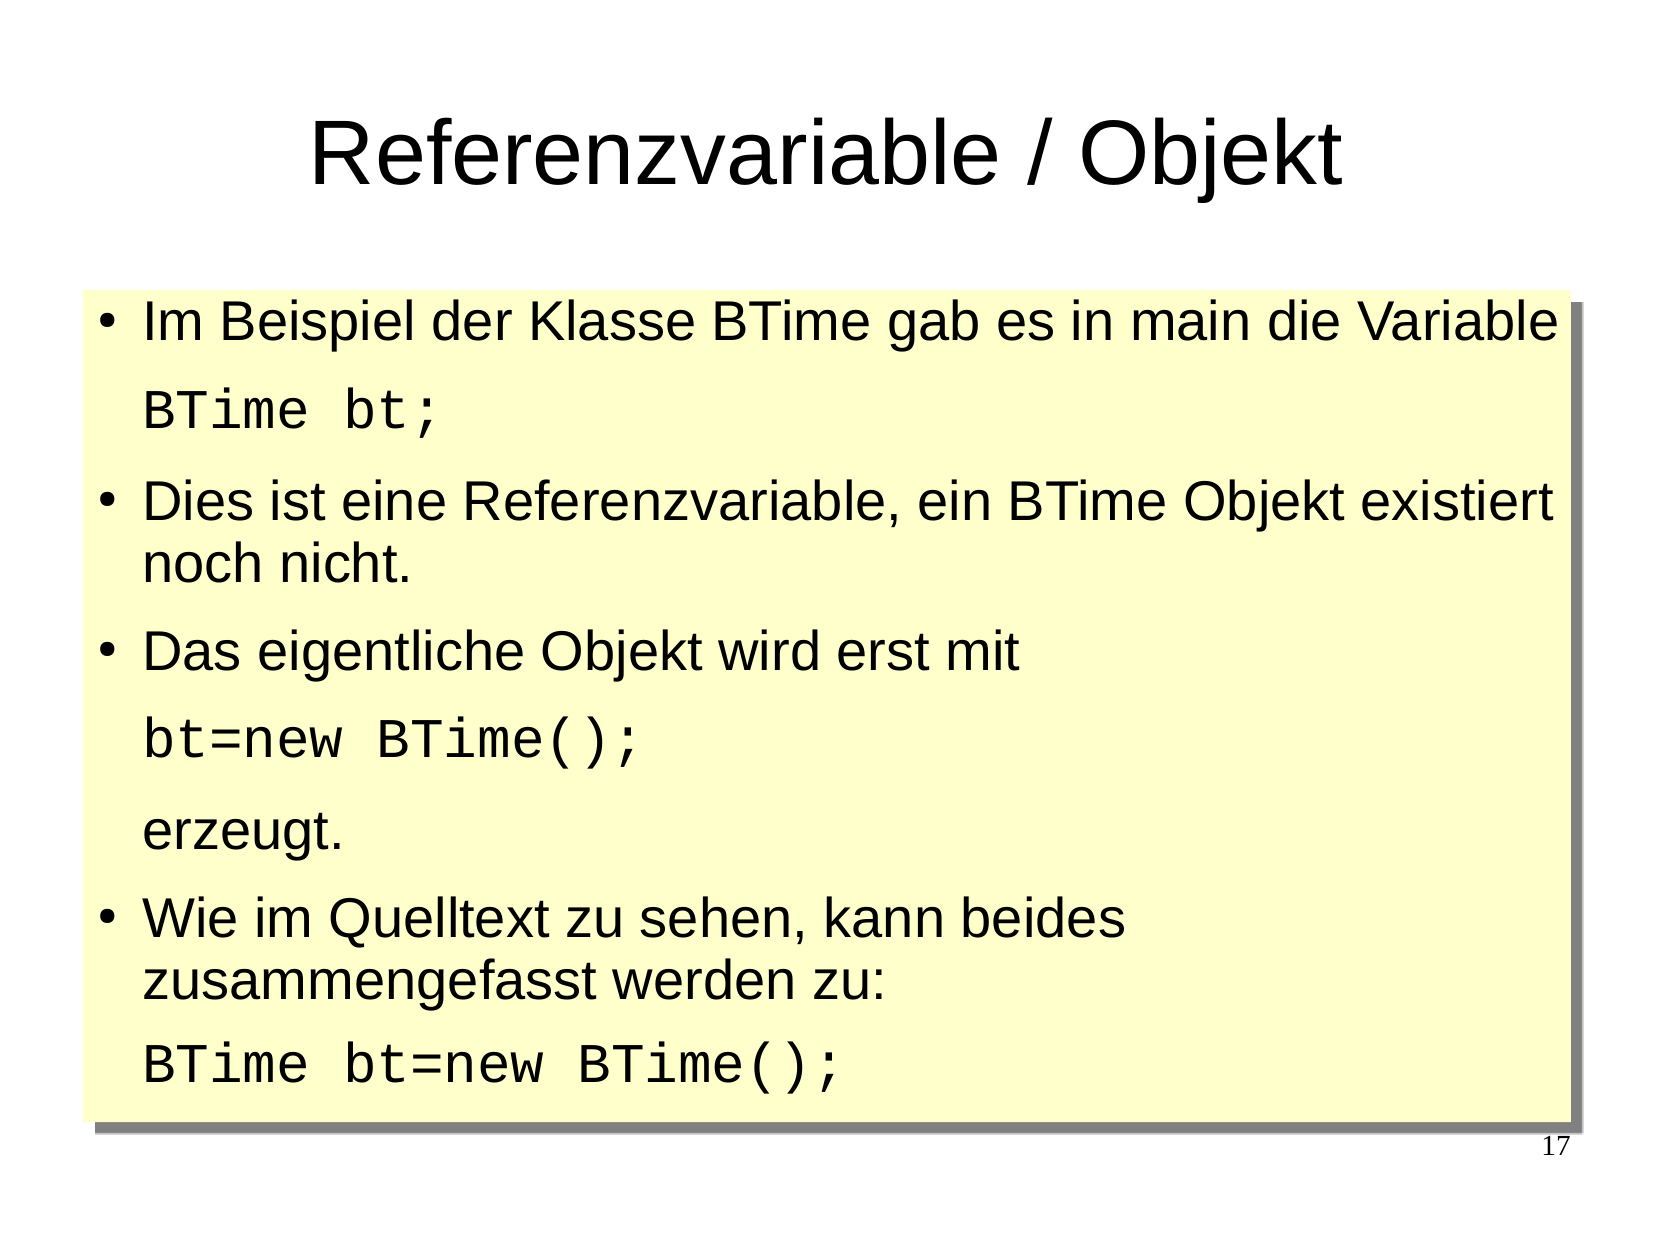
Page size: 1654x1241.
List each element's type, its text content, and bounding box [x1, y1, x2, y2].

list Im Beispiel der Klasse BTime gab es in main die Variable BTime bt; Dies ist eine Referenzvariable, ein BTime Objekt existiert noch nicht. Das eigentliche Objekt wird erst mit bt=new BTime(); erzeugt. Wie im Quelltext zu sehen, kann beides zusammengefasst werden zu: BTime bt=new BTime(); [82, 290, 1571, 1123]
title Referenzvariable / Objekt [82, 49, 1571, 257]
